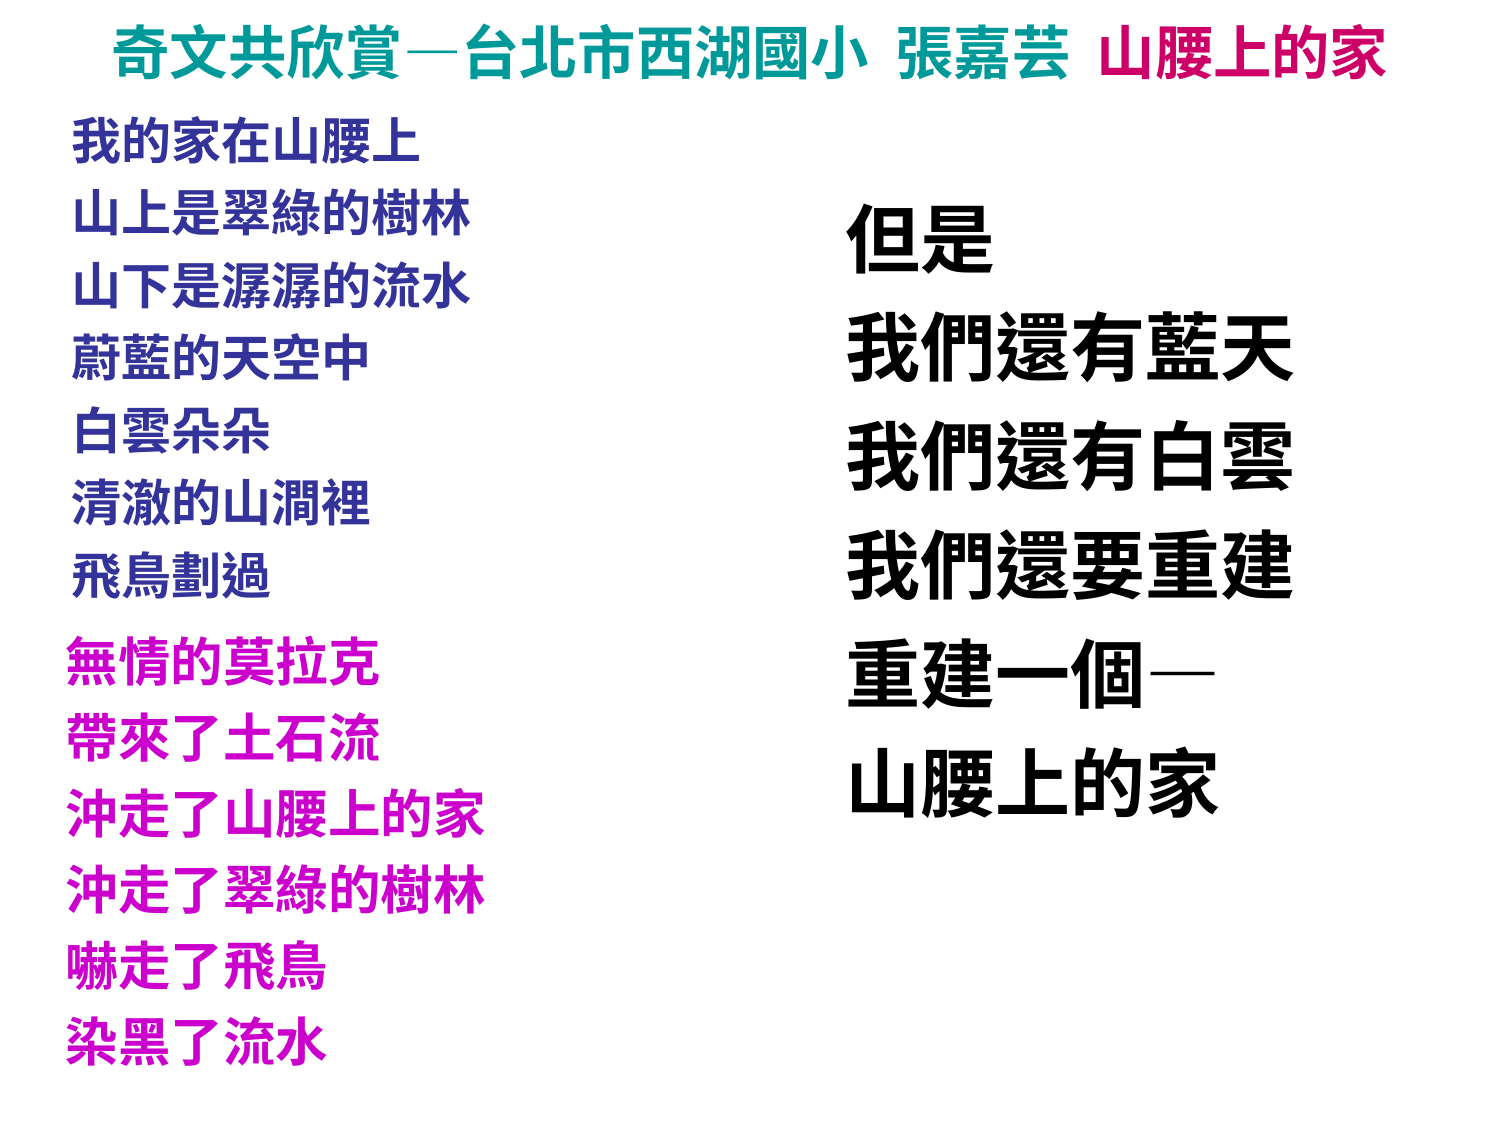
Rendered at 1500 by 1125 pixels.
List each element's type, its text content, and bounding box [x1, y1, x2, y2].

list 我的家在山腰上 山上是翠綠的樹林 山下是潺潺的流水 蔚藍的天空中 白雲朵朵 清澈的山澗裡 飛鳥劃過 [0, 101, 738, 621]
title 奇文共欣賞—台北市西湖國小 張嘉芸 山腰上的家 [75, 0, 1426, 102]
list 無情的莫拉克 帶來了土石流 沖走了山腰上的家 沖走了翠綠的樹林 嚇走了飛鳥 染黑了流水 [0, 621, 940, 1083]
list 但是 我們還有藍天 我們還有白雲 我們還要重建 重建一個— 山腰上的家 [773, 184, 1500, 1041]
